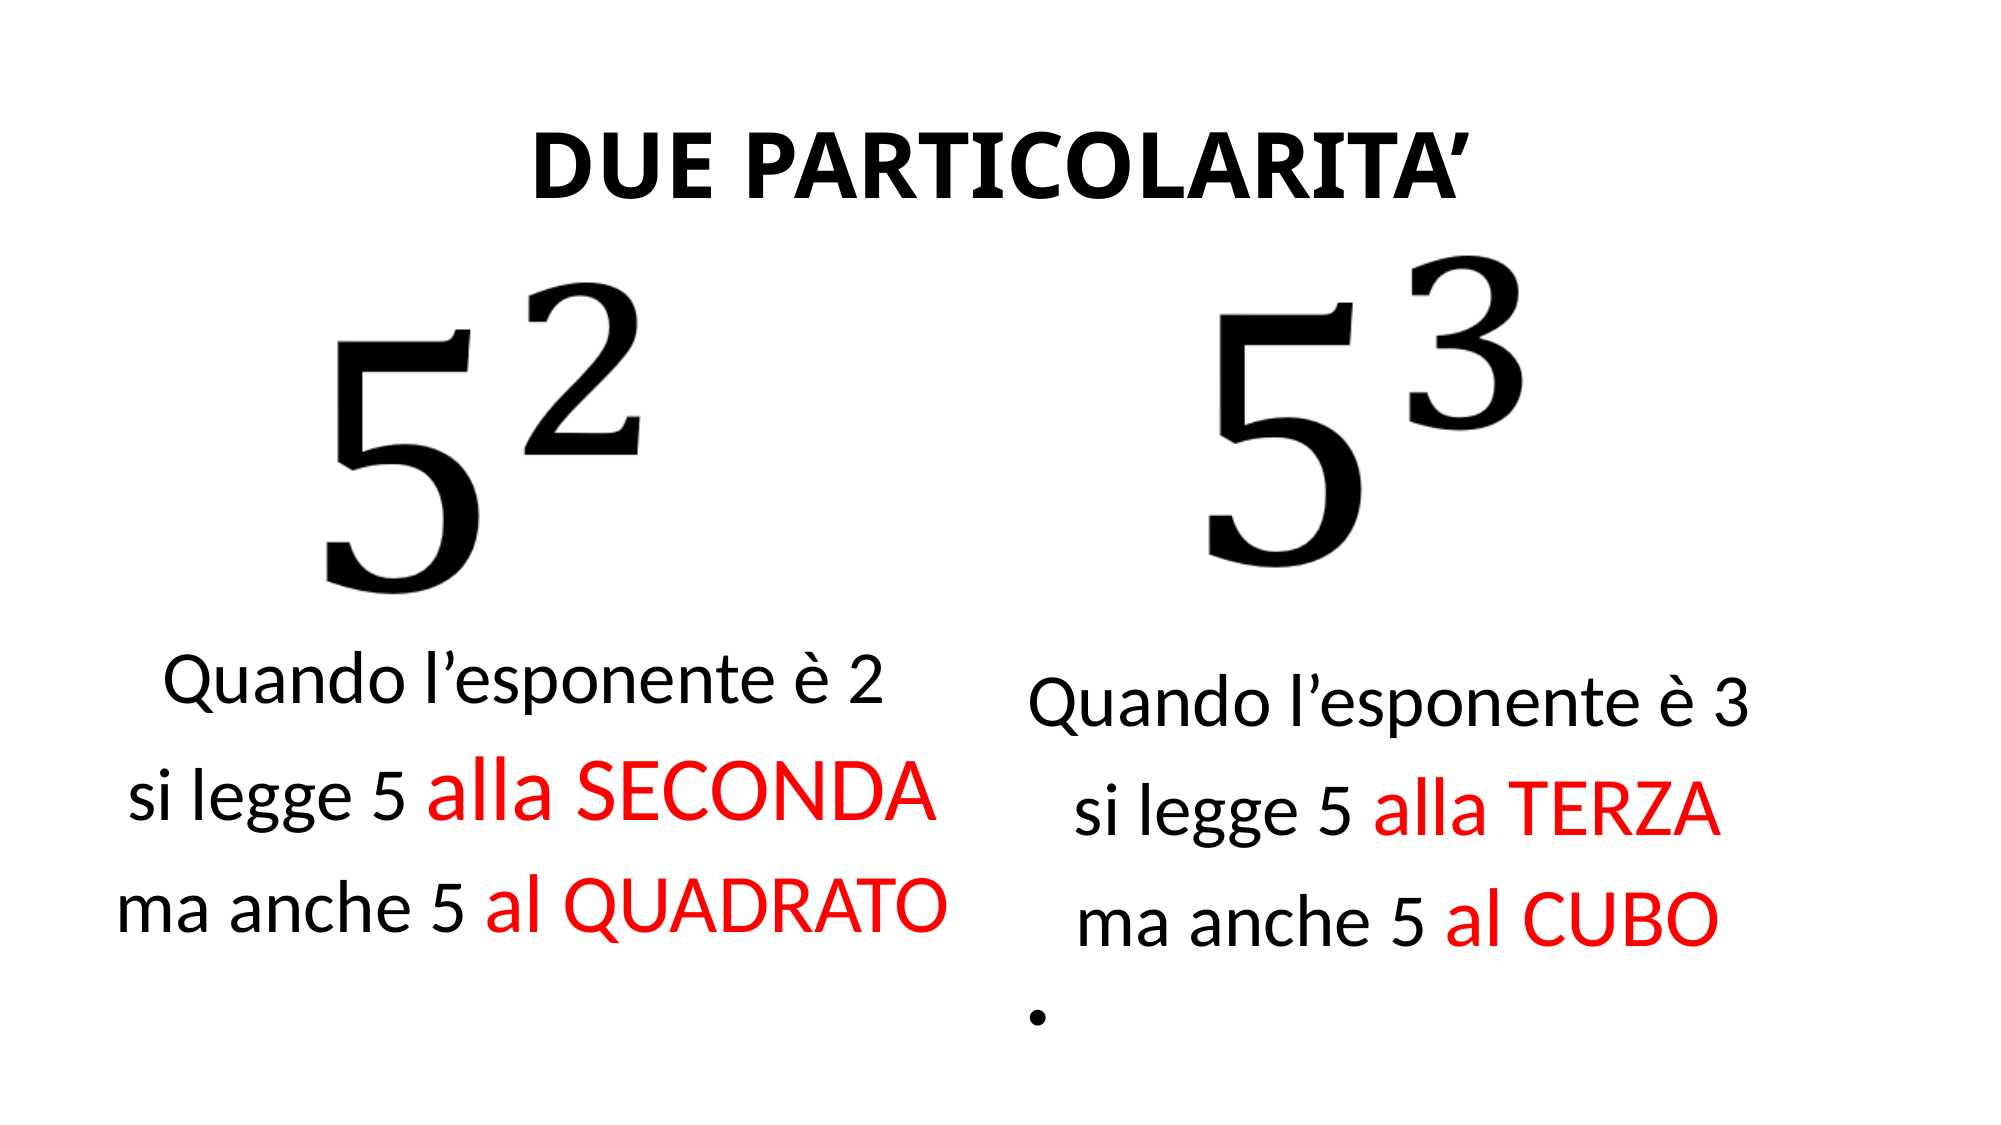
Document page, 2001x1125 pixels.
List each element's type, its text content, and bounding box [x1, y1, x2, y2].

list Quando l’esponente è 3 si legge 5 alla TERZA ma anche 5 al CUBO [1012, 654, 1863, 1016]
list Quando l’esponente è 2 si legge 5 alla SECONDA ma anche 5 al QUADRATO [81, 631, 984, 1016]
picture [311, 239, 666, 631]
title DUE PARTICOLARITA’ [137, 59, 1863, 278]
picture [1173, 234, 1536, 596]
